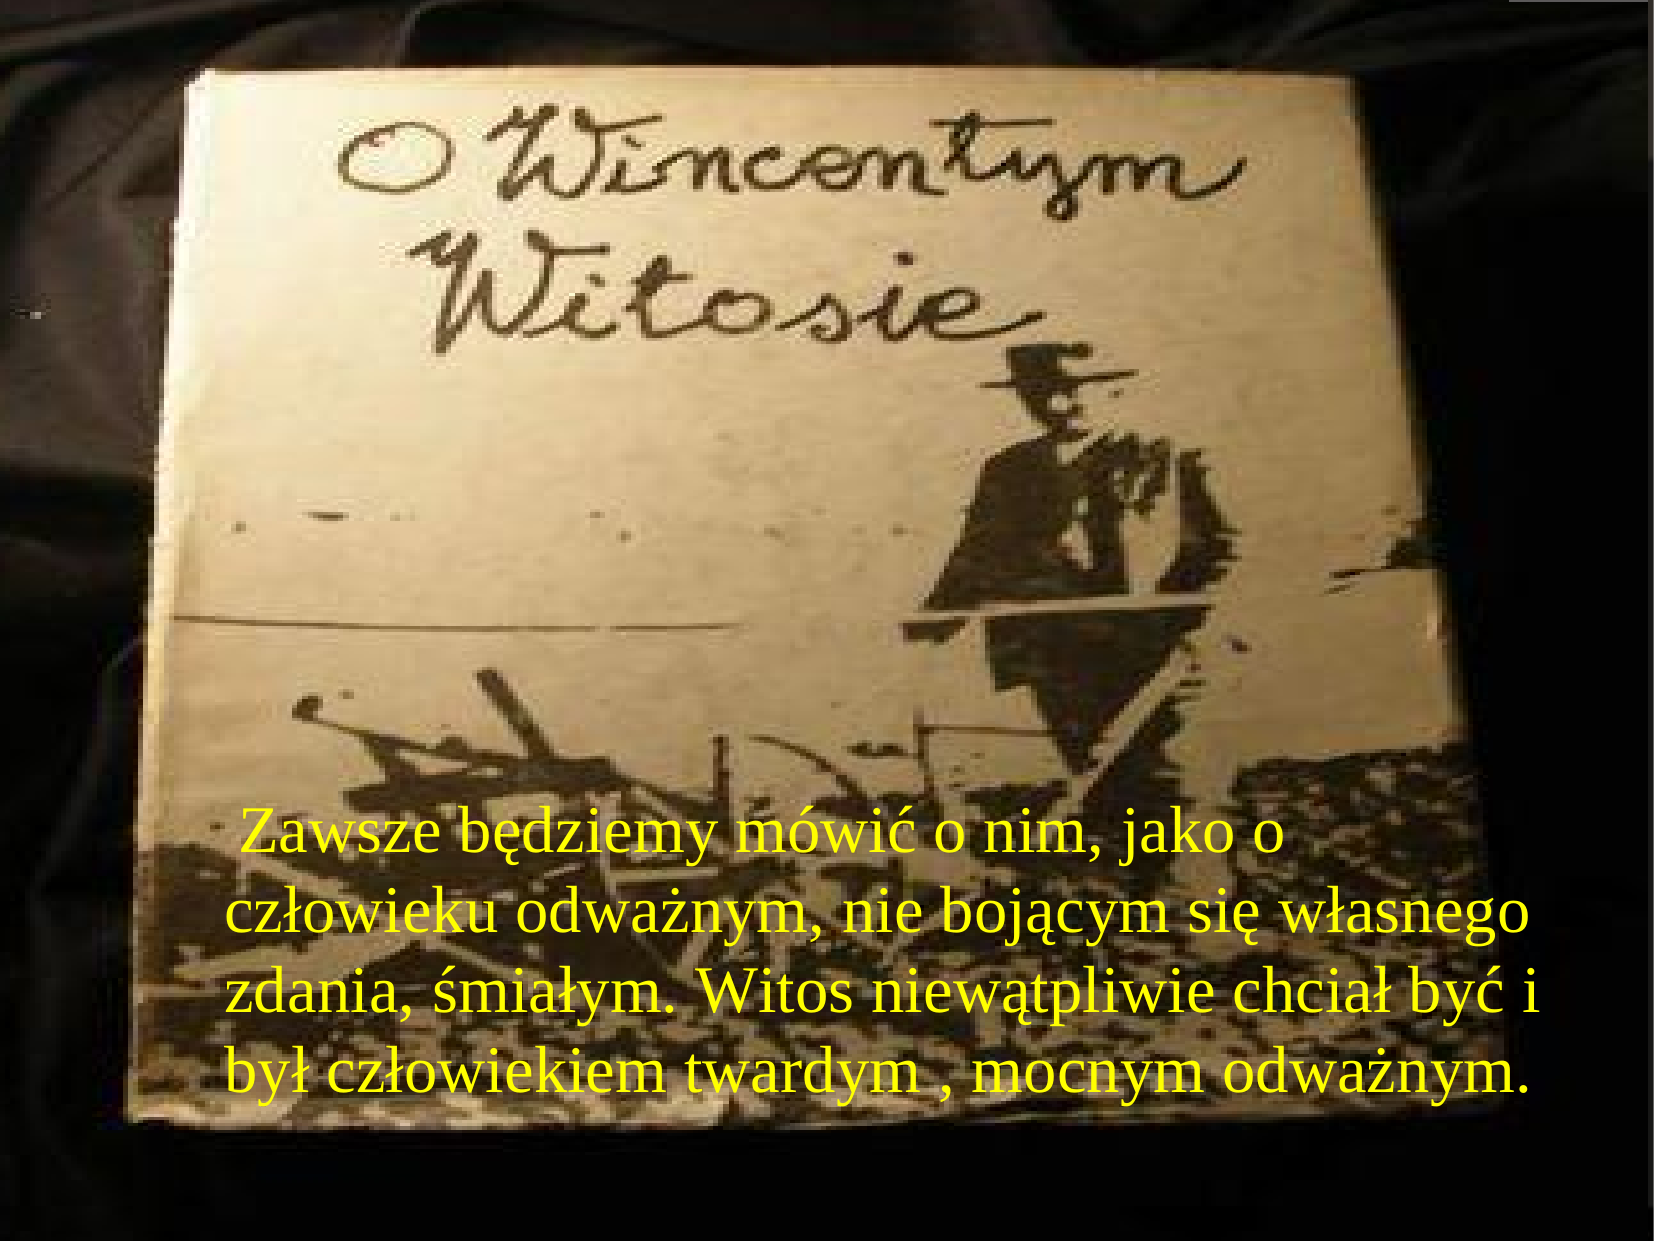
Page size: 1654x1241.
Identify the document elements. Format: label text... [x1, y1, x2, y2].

picture [0, 0, 1648, 1241]
list Zawsze będziemy mówić o nim, jako o człowieku odważnym, nie bojącym się własnego zdania, śmiałym. Witos niewątpliwie chciał być i był człowiekiem twardym , mocnym odważnym. [82, 785, 1571, 1140]
